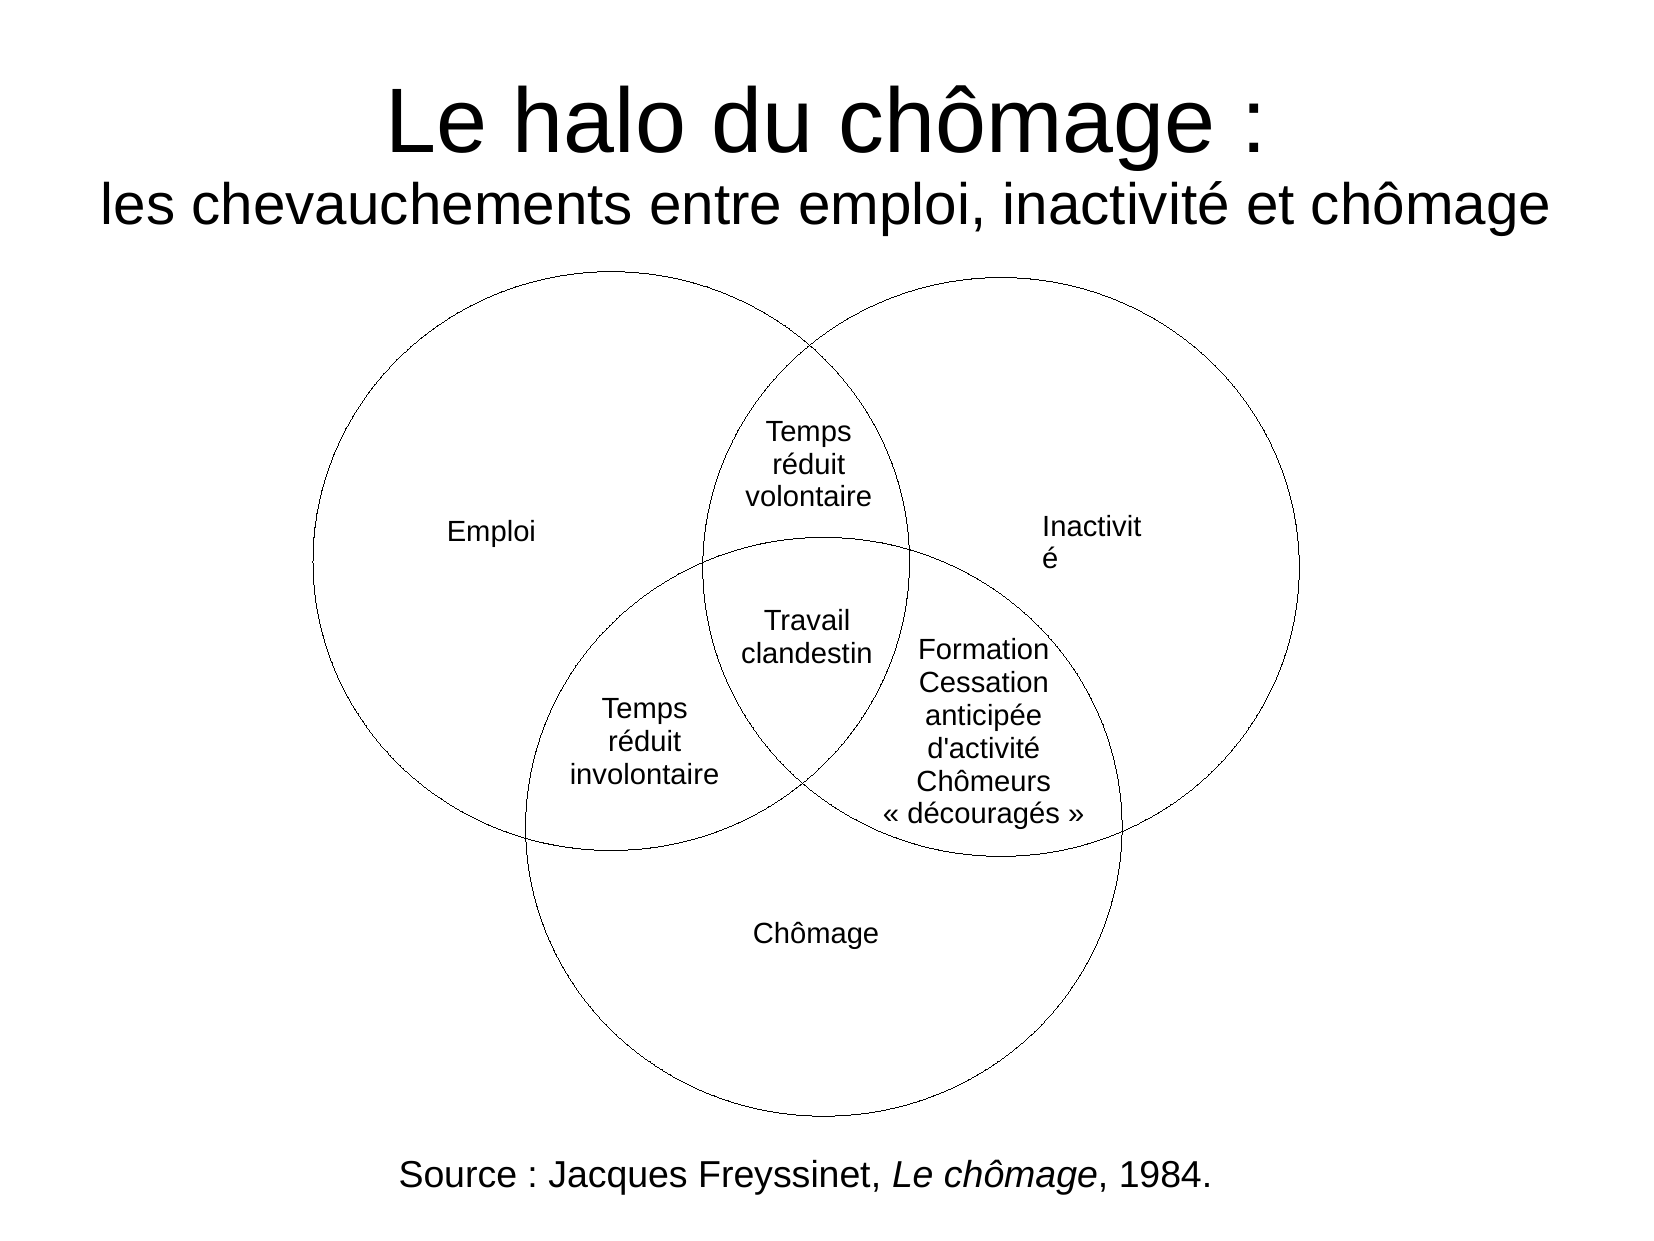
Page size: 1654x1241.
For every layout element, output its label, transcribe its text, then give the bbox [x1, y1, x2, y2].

text_box Formation Cessation anticipée d'activité Chômeurs « découragés » [868, 625, 1099, 838]
text_box Emploi [432, 508, 551, 556]
text_box Temps réduit involontaire [555, 685, 734, 799]
text_box Travail clandestin [726, 596, 888, 677]
text_box Chômage [738, 909, 895, 958]
text_box Inactivité [1027, 502, 1173, 550]
title Le halo du chômage : les chevauchements entre emploi, inactivité et chômage [82, 49, 1571, 257]
text_box Temps réduit volontaire [730, 407, 887, 521]
text_box Source : Jacques Freyssinet, Le chômage, 1984. [383, 1145, 1229, 1203]
